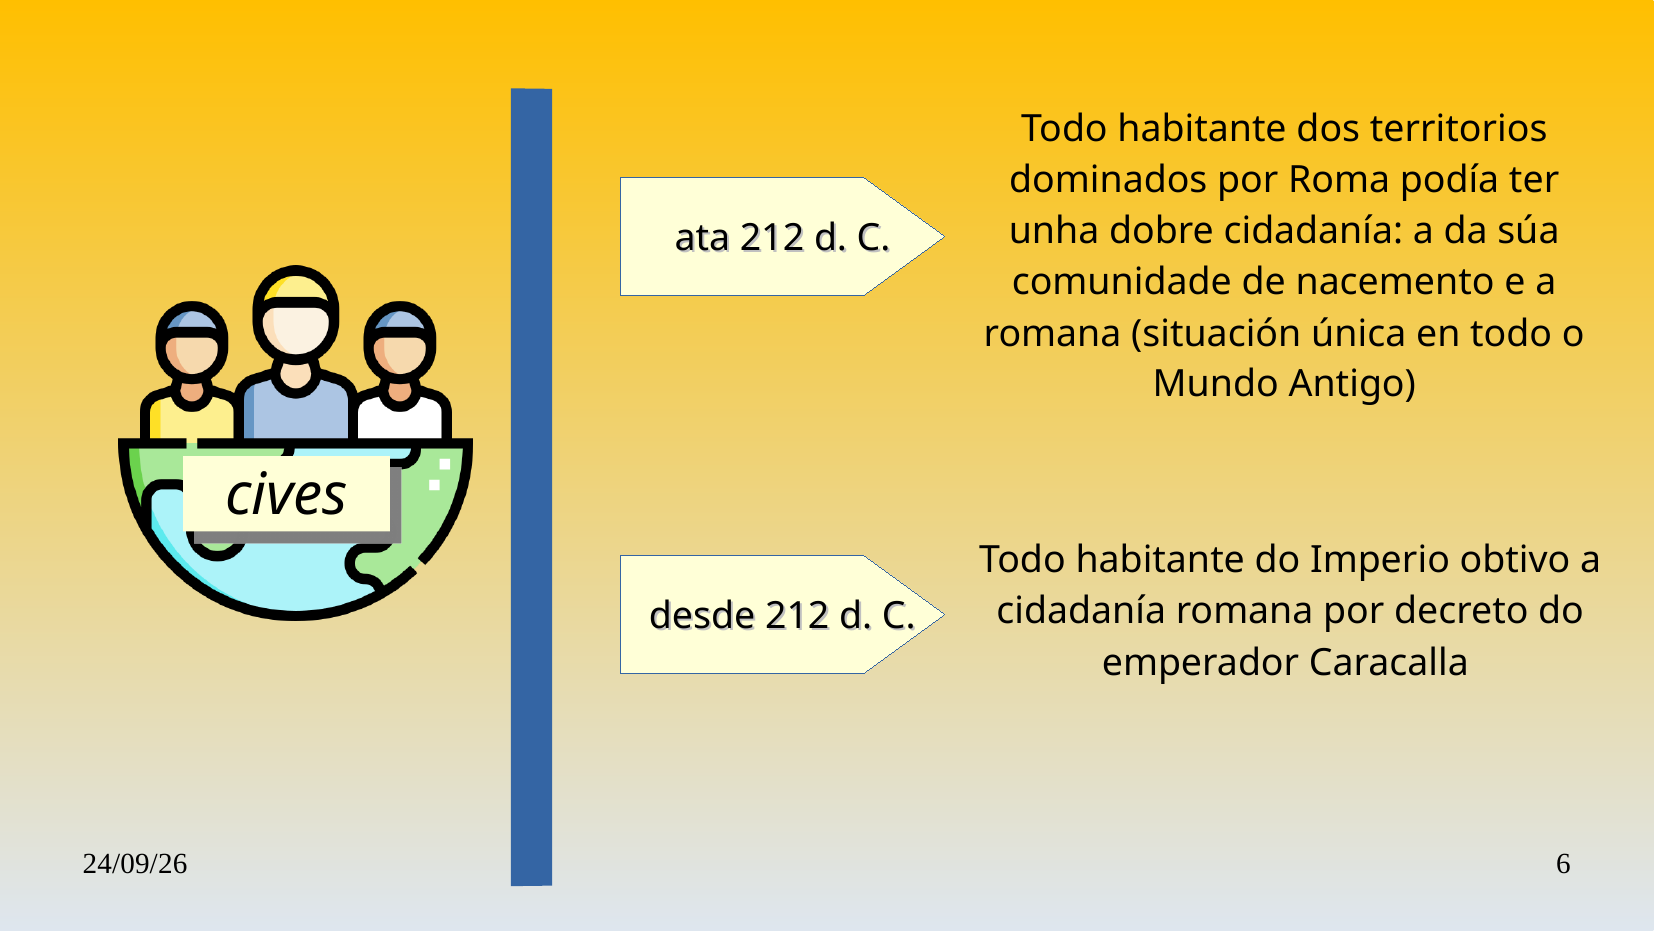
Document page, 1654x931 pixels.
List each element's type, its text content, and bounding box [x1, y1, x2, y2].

text_box desde 212 d. C. [620, 555, 945, 674]
text_box Todo habitante dos territorios dominados por Roma podía ter unha dobre cidadanía: a da súa comunidade de nacemento e a romana (situación única en todo o Mundo Antigo) [944, 94, 1625, 377]
text_box Todo habitante do Imperio obtivo a cidadanía romana por decreto do emperador Caracalla [950, 525, 1630, 701]
text_box cives [183, 456, 390, 532]
picture [118, 265, 473, 621]
text_box ata 212 d. C. [620, 177, 945, 296]
